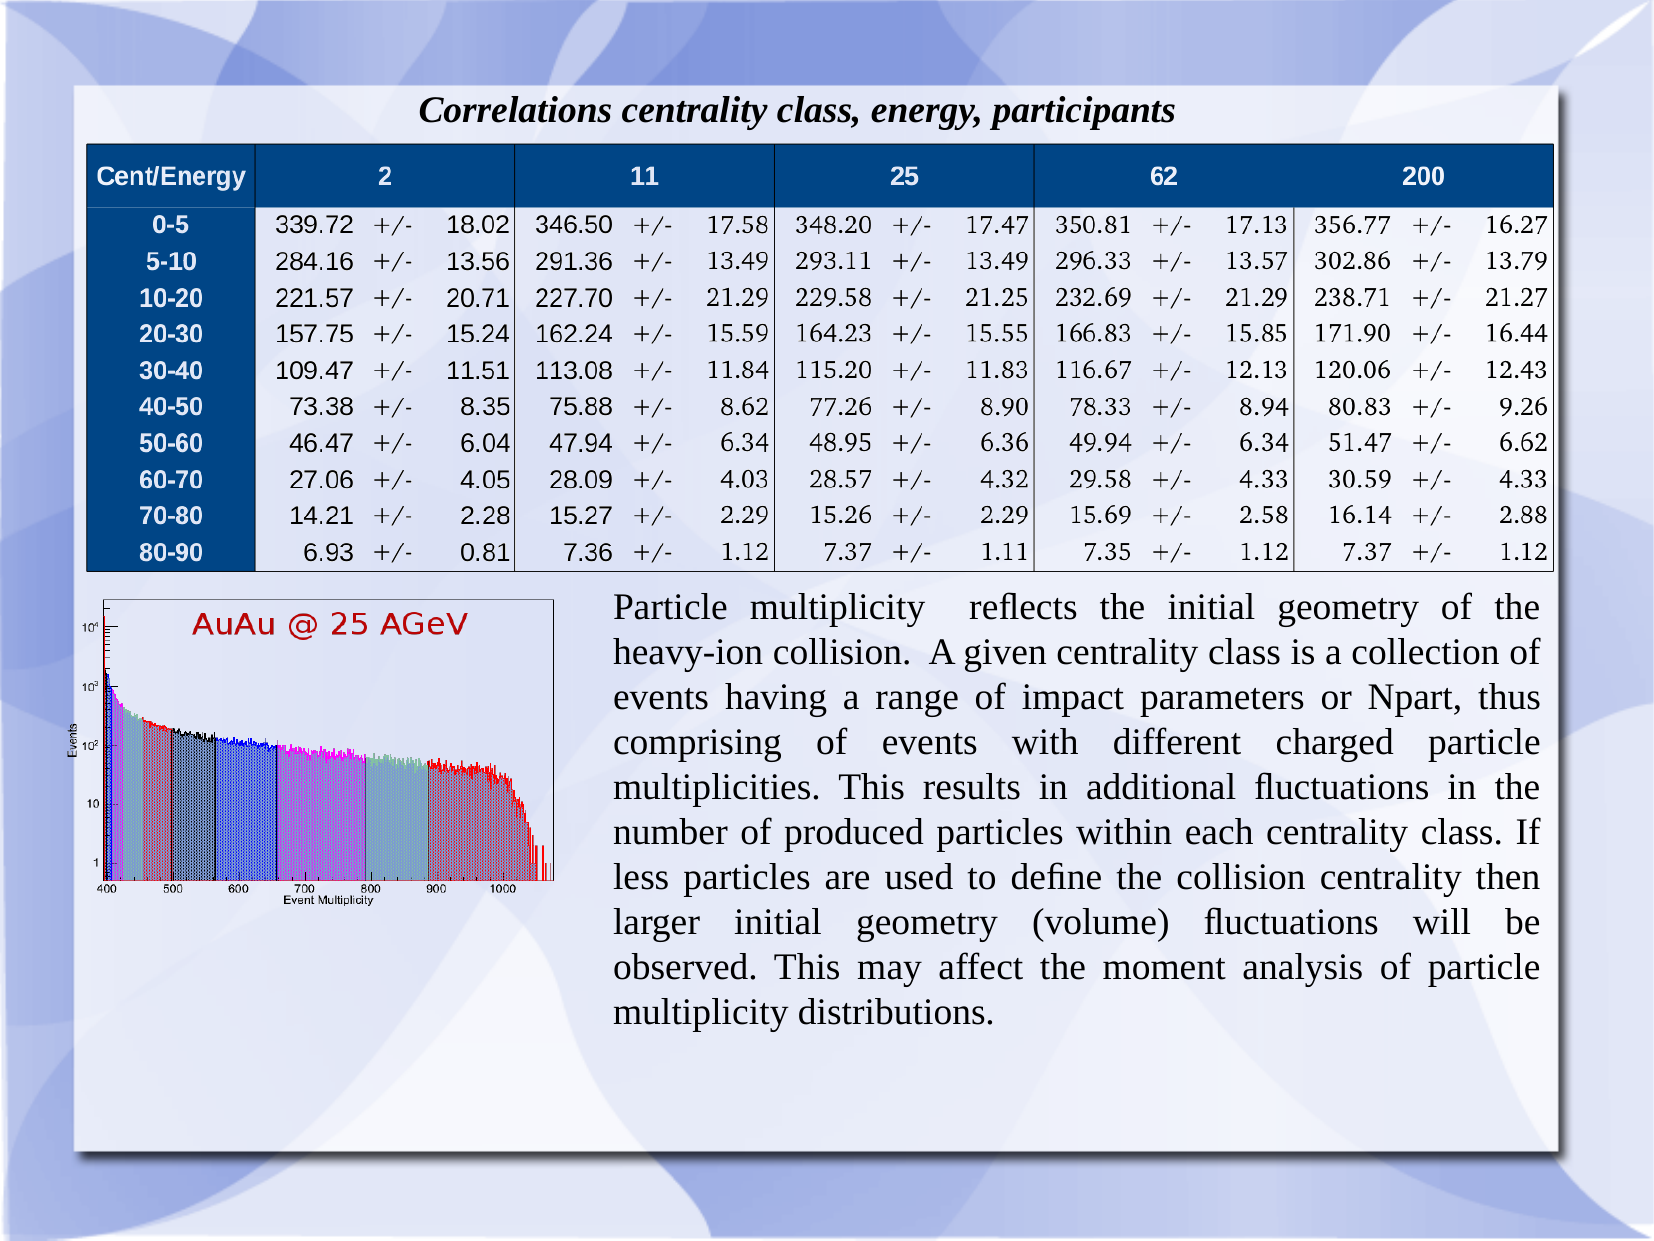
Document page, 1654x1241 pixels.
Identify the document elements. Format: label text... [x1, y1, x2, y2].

picture [47, 137, 1557, 916]
text_box Correlations centrality class, energy, participants [403, 77, 1199, 138]
text_box Particle multiplicity reﬂects the initial geometry of the heavy-ion collision. A given centrality class is a collection of events having a range of impact parameters or Npart, thus comprising of events with different charged particle multiplicities. This results in additional ﬂuctuations in the number of produced particles within each centrality class. If less particles are used to deﬁne the collision centrality then larger initial geometry (volume) ﬂuctuations will be observed. This may affect the moment analysis of particle multiplicity distributions. [598, 574, 1557, 1039]
